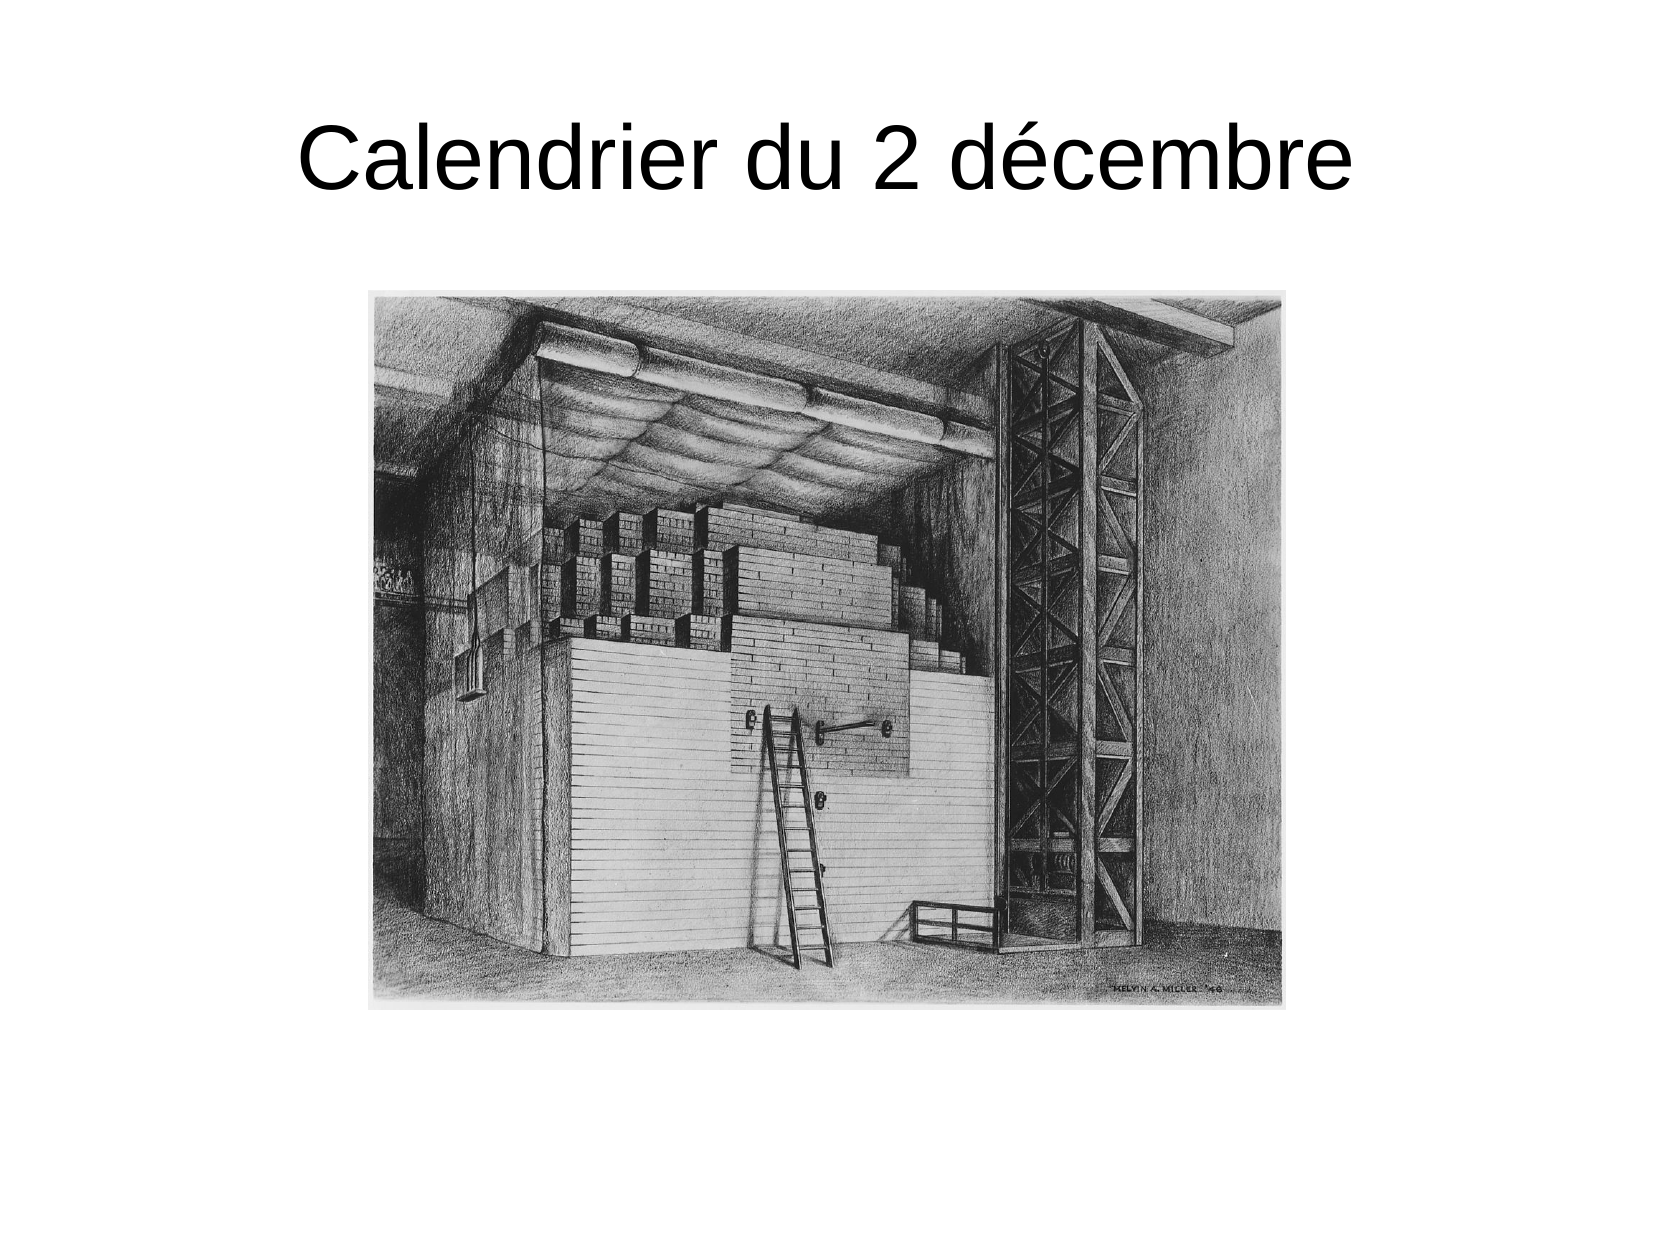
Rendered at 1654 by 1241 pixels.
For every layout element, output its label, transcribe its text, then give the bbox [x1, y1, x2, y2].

picture [368, 290, 1286, 1010]
title Calendrier du 2 décembre [82, 49, 1571, 257]
